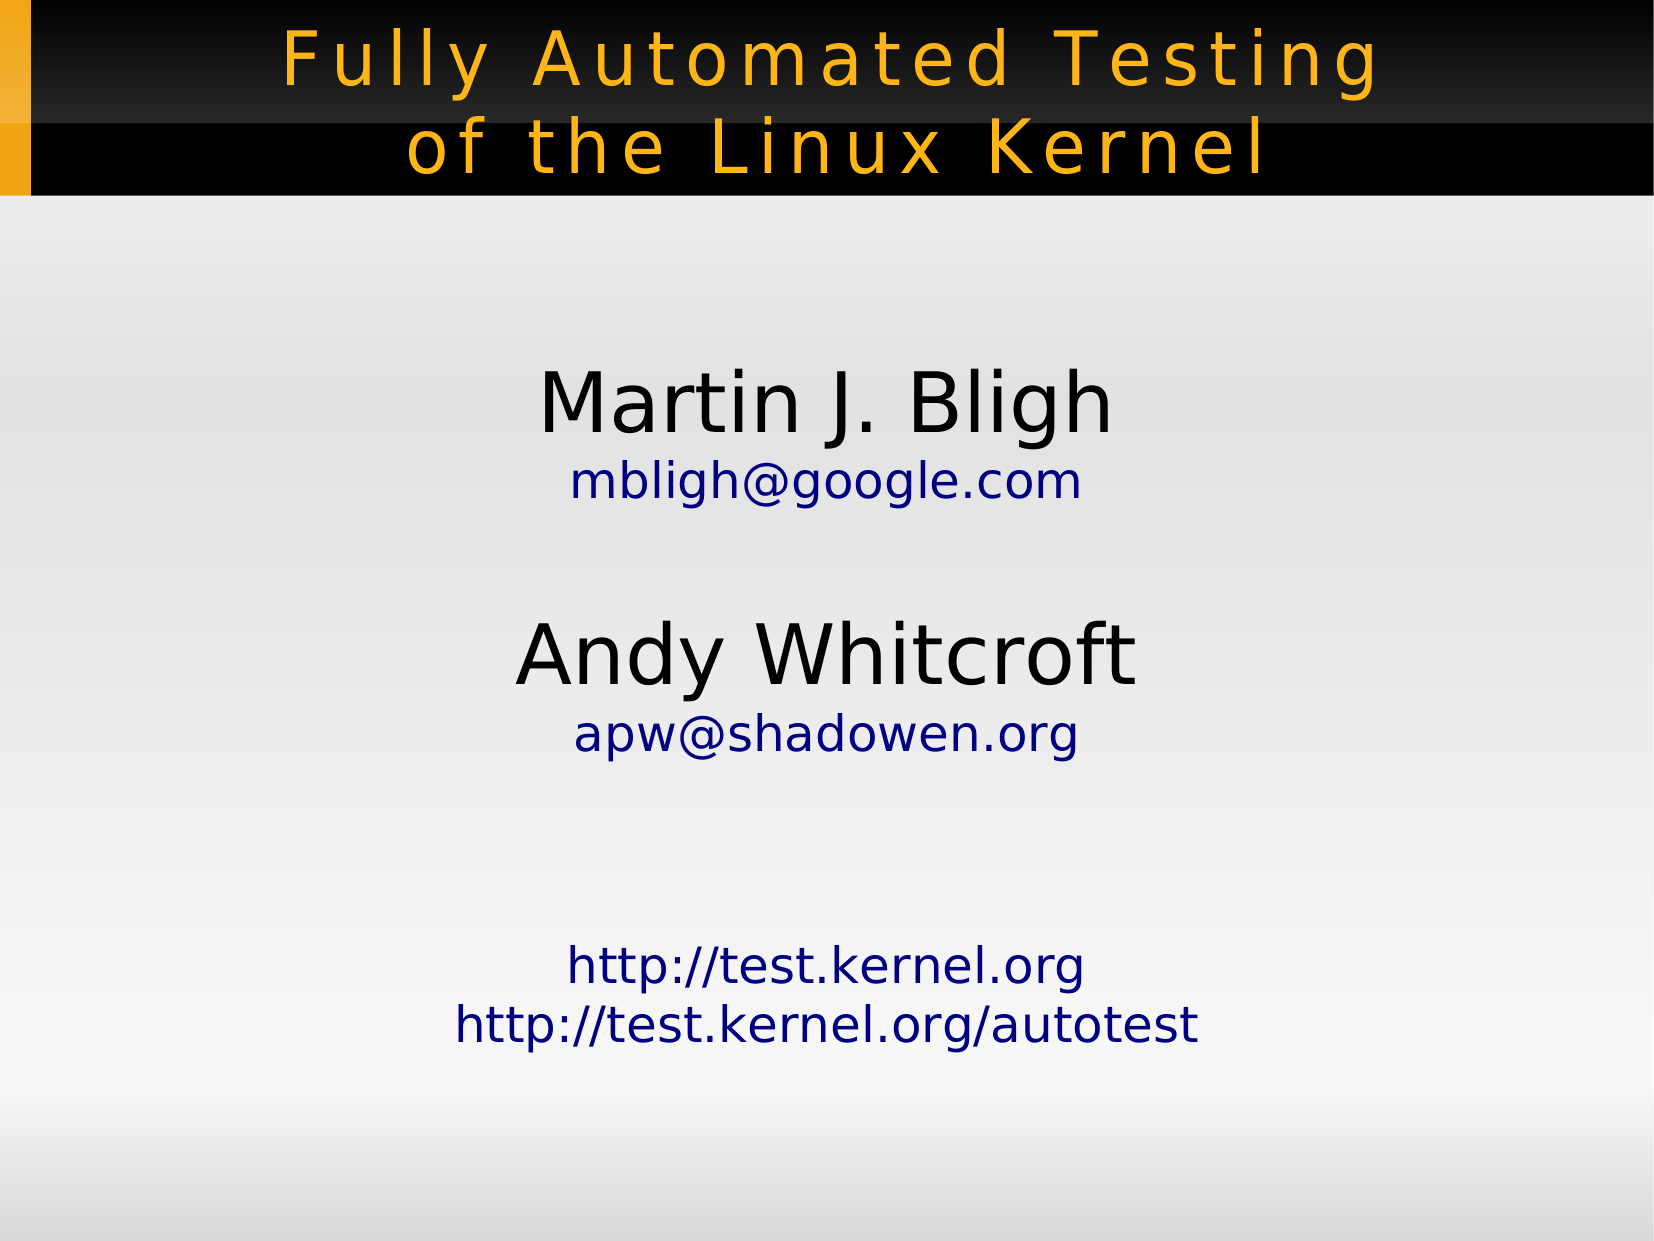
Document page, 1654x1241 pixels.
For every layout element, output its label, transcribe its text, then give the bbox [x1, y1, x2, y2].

title Fully Automated Testing of the Linux Kernel [59, 16, 1613, 191]
text_box Martin J. Bligh mbligh@google.com Andy Whitcroft apw@shadowen.org http://test.kernel.org http://test.kernel.org/autotest [82, 149, 1571, 1163]
picture [0, 0, 1654, 1241]
